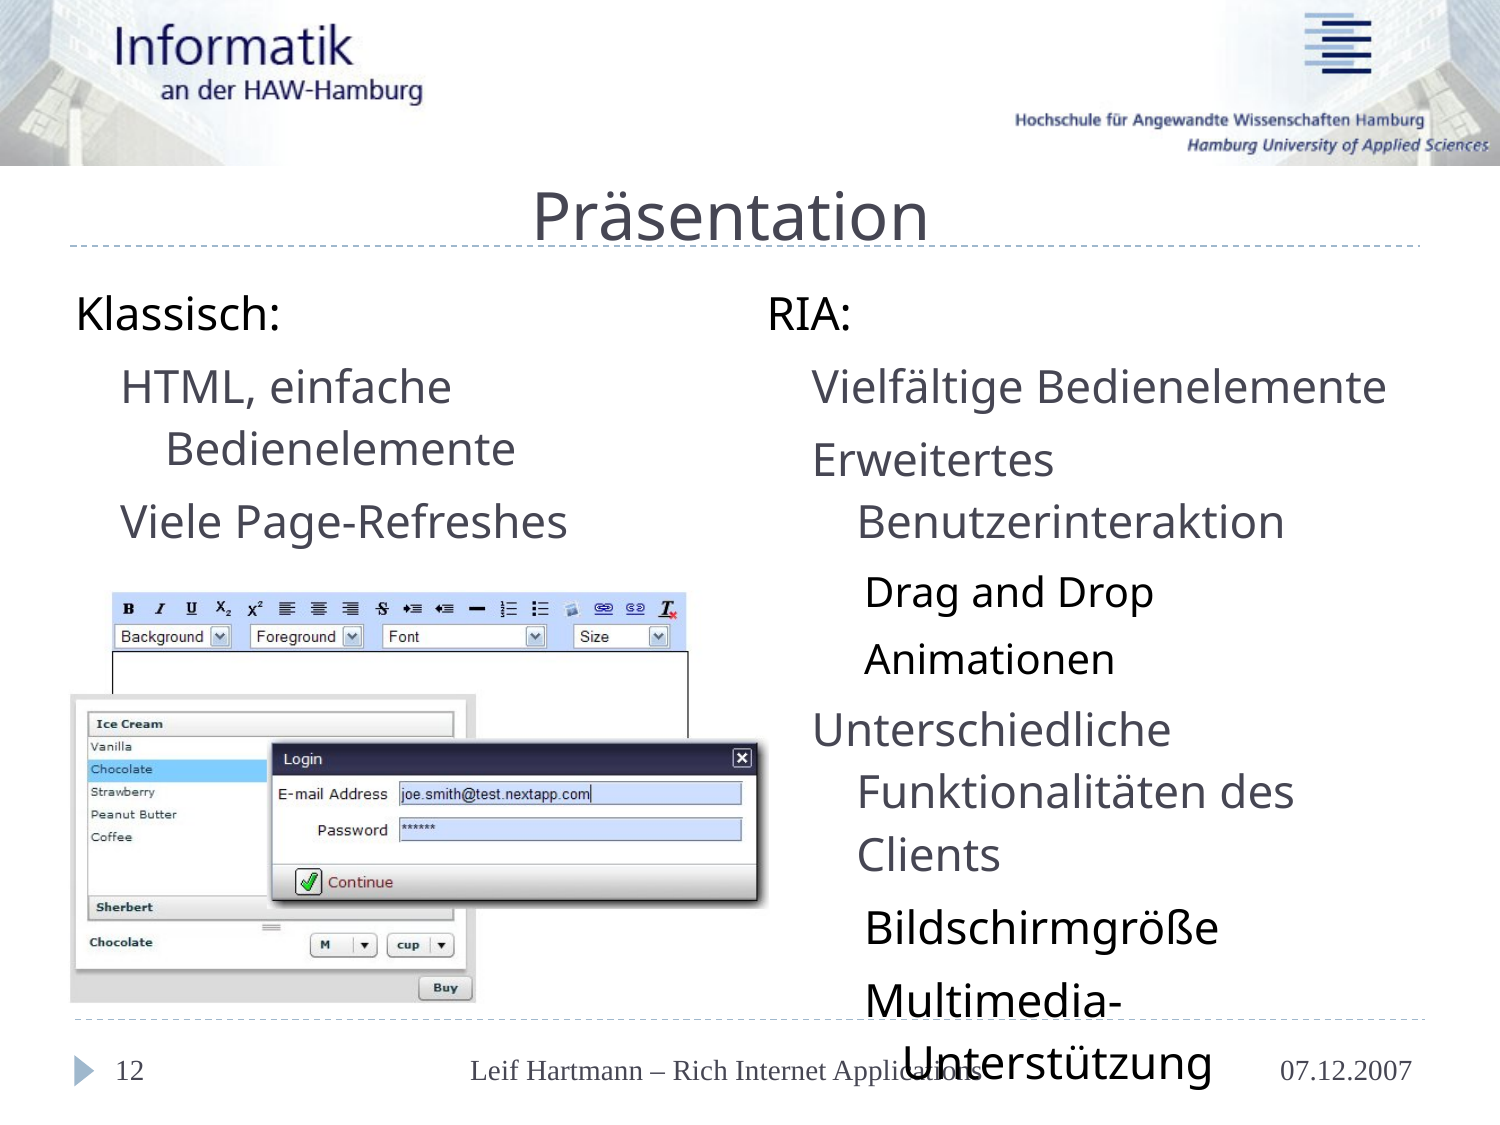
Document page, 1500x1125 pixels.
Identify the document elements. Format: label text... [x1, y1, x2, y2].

picture [0, 0, 1500, 166]
list RIA: Vielfältige Bedienelemente Erweitertes Benutzerinteraktion Drag and Drop Animationen Unterschiedliche Funktionalitäten des Clients Bildschirmgröße Multimedia-Unterstützung [766, 281, 1426, 994]
list Klassisch: HTML, einfache Bedienelemente Viele Page-Refreshes [75, 1004, 734, 1008]
title Präsentation [56, 164, 1407, 266]
list Klassisch: HTML, einfache Bedienelemente Viele Page-Refreshes [75, 281, 734, 590]
picture [68, 590, 770, 1004]
